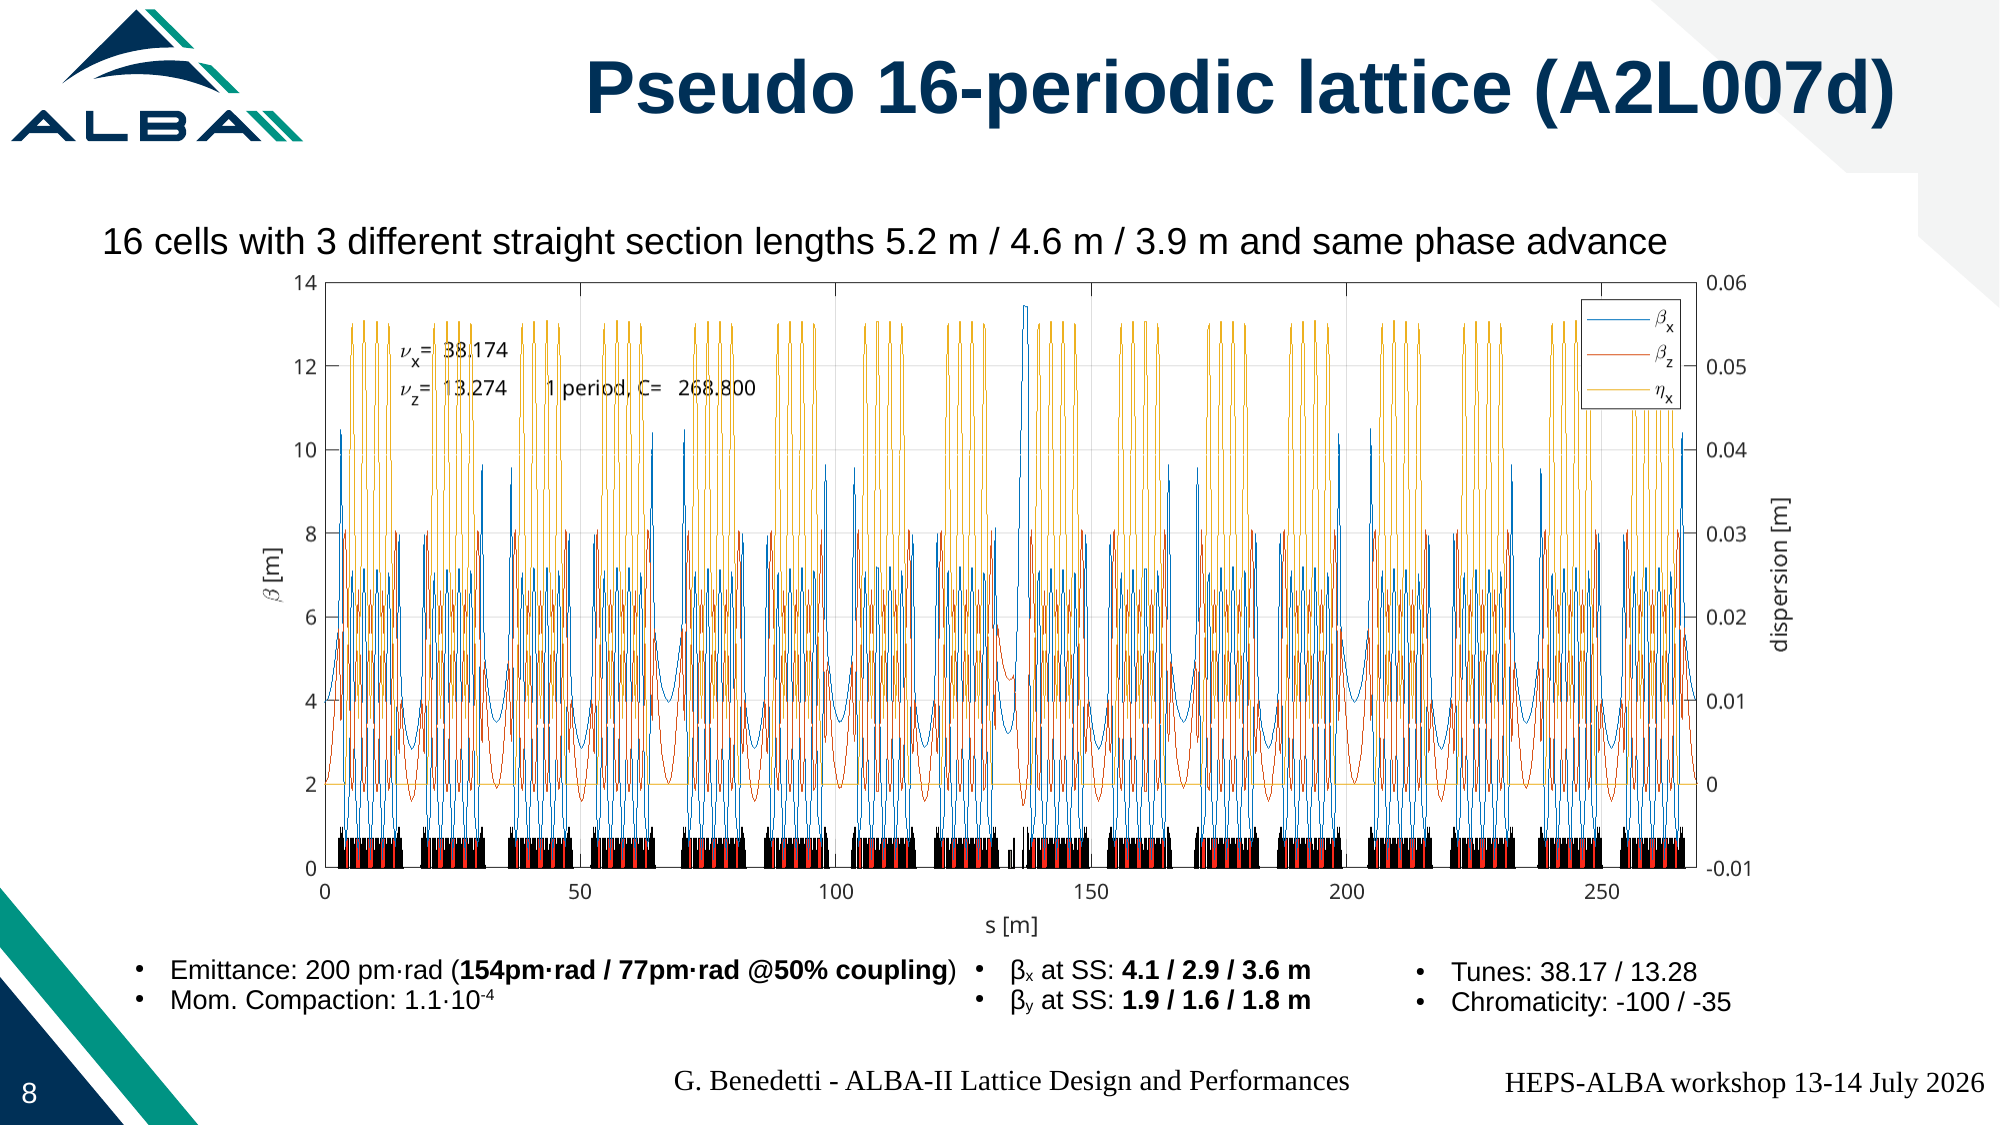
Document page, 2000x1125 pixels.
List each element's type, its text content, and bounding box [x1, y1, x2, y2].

text_box Emittance: 200 pm·rad (154pm·rad / 77pm·rad @50% coupling) Mom. Compaction: 1.1·10-4 [120, 954, 973, 1054]
text_box Tunes: 38.17 / 13.28 Chromaticity: -100 / -35 [1400, 954, 1776, 1025]
text_box 16 cells with 3 different straight section lengths 5.2 m / 4.6 m / 3.9 m and same phase advance [87, 213, 1686, 271]
title Pseudo 16-periodic lattice (A2L007d) [300, 13, 1898, 163]
picture [87, 173, 1918, 954]
text_box All the straight sections have low betas, but the injection section is asymmetric to produce low βx at the thin septum and high βx at the DDK kicker [78, 164, 1936, 331]
text_box βx at SS: 4.1 / 2.9 / 3.6 m βy at SS: 1.9 / 1.6 / 1.8 m [960, 954, 1366, 1071]
